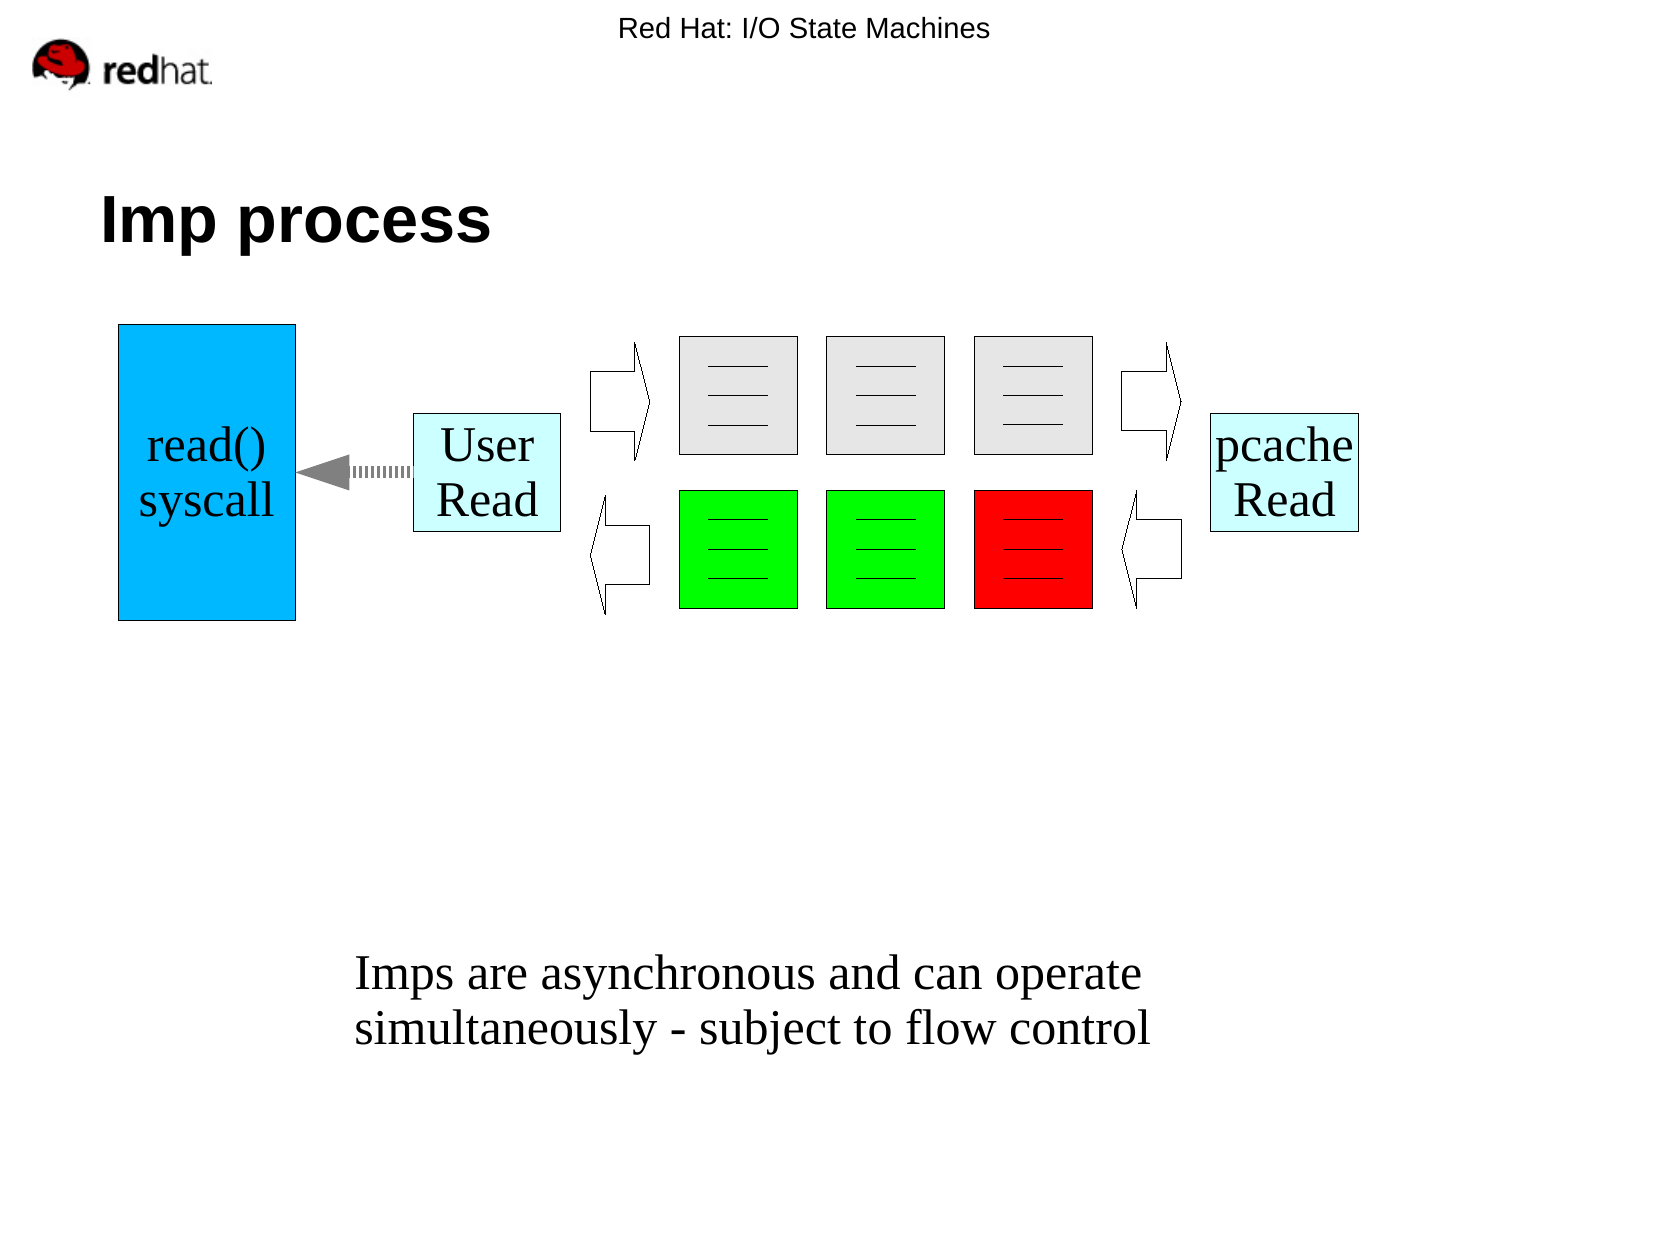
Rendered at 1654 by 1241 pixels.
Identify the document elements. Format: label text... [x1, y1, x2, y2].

text_box User Read [413, 413, 561, 532]
text_box [826, 336, 945, 455]
text_box [679, 336, 798, 455]
text_box [974, 490, 1093, 609]
title Imp process [100, 164, 1506, 275]
text_box pcache Read [1210, 413, 1359, 532]
text_box [679, 490, 798, 609]
picture [31, 37, 212, 98]
text_box [826, 490, 945, 609]
text_box read() syscall [118, 324, 296, 621]
text_box [974, 336, 1093, 455]
text_box Imps are asynchronous and can operate simultaneously - subject to flow control [354, 944, 1182, 1117]
